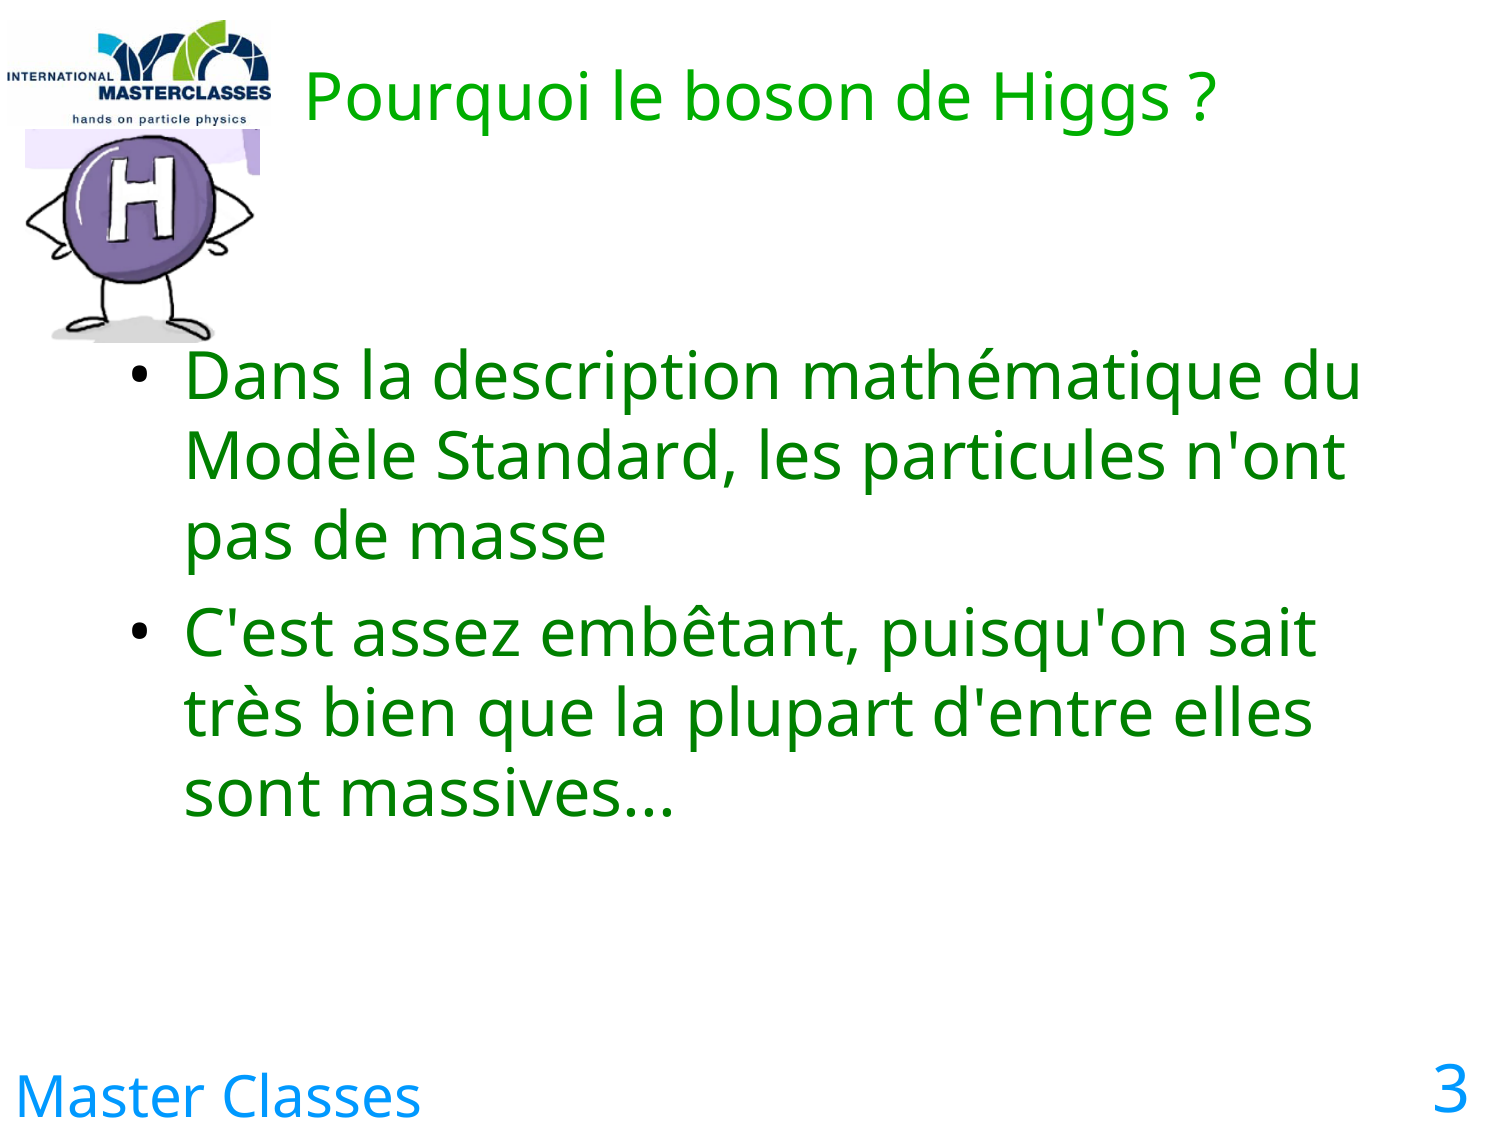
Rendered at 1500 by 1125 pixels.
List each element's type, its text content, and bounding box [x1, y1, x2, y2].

list Dans la description mathématique du Modèle Standard, les particules n'ont pas de masse C'est assez embêtant, puisqu'on sait très bien que la plupart d'entre elles sont massives... [112, 324, 1388, 978]
picture [2, 10, 260, 343]
title Pourquoi le boson de Higgs ? [259, 0, 1263, 188]
